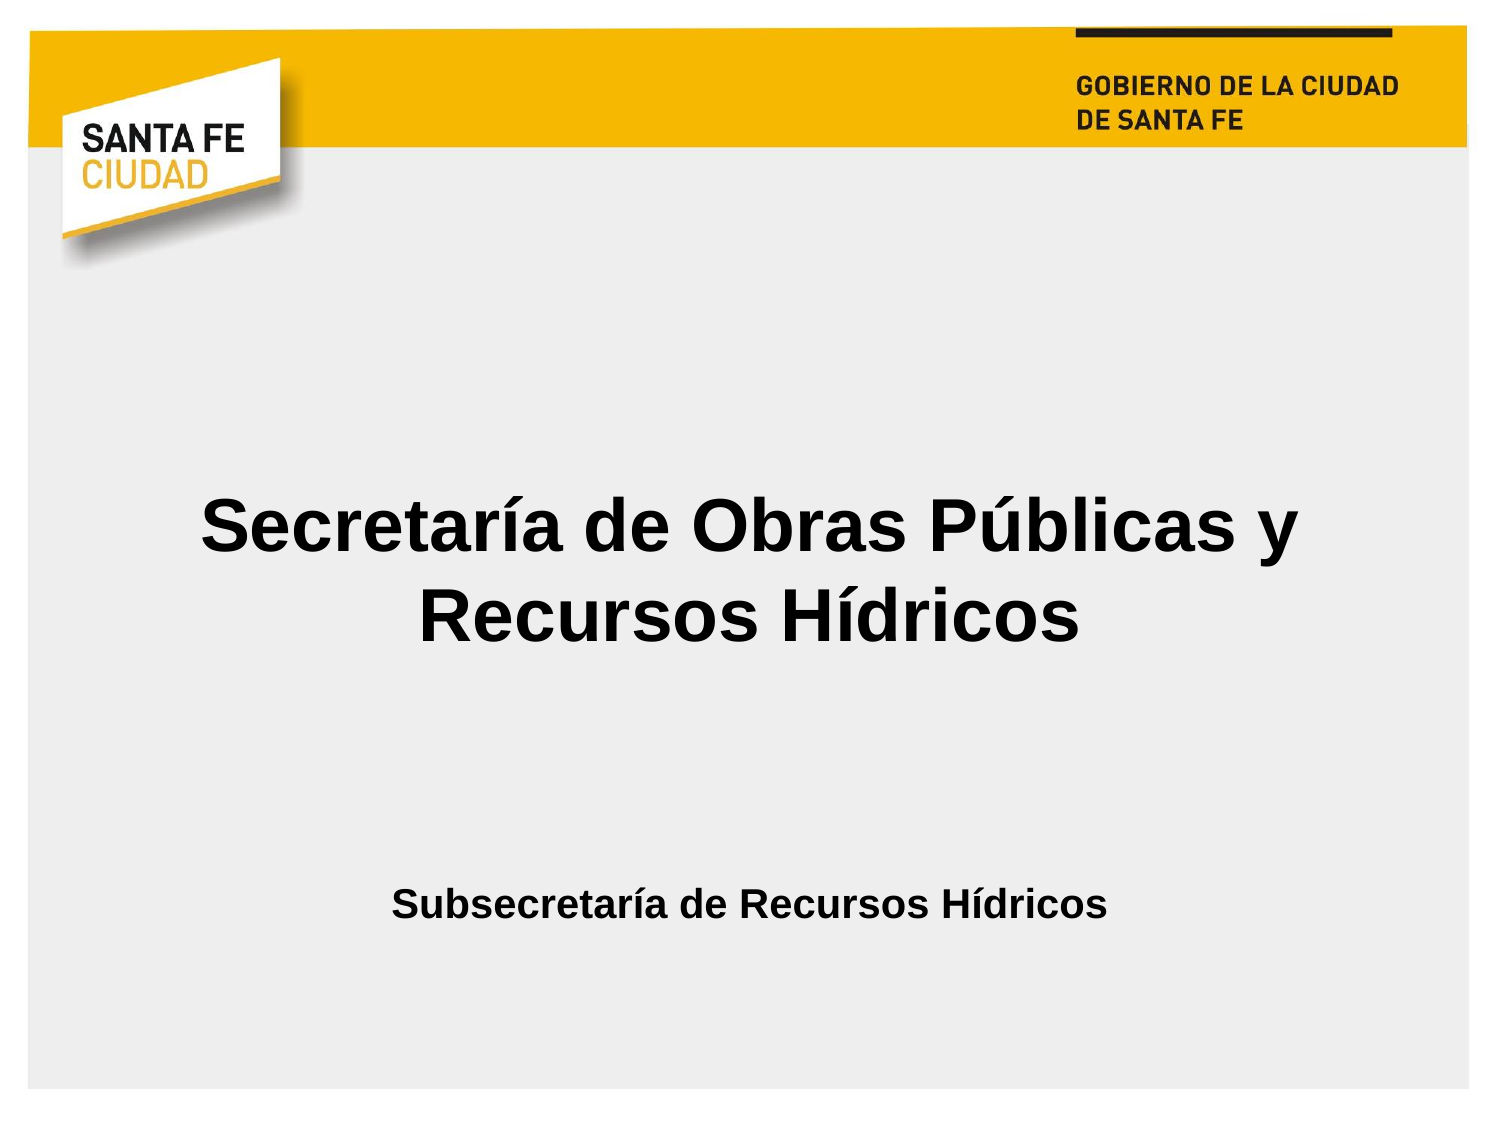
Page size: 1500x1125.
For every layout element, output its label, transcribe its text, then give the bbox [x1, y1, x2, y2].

text_box Subsecretaría de Recursos Hídricos [29, 869, 1471, 1011]
text_box Secretaría de Obras Públicas y Recursos Hídricos [29, 468, 1471, 665]
picture [0, 1, 1500, 1124]
